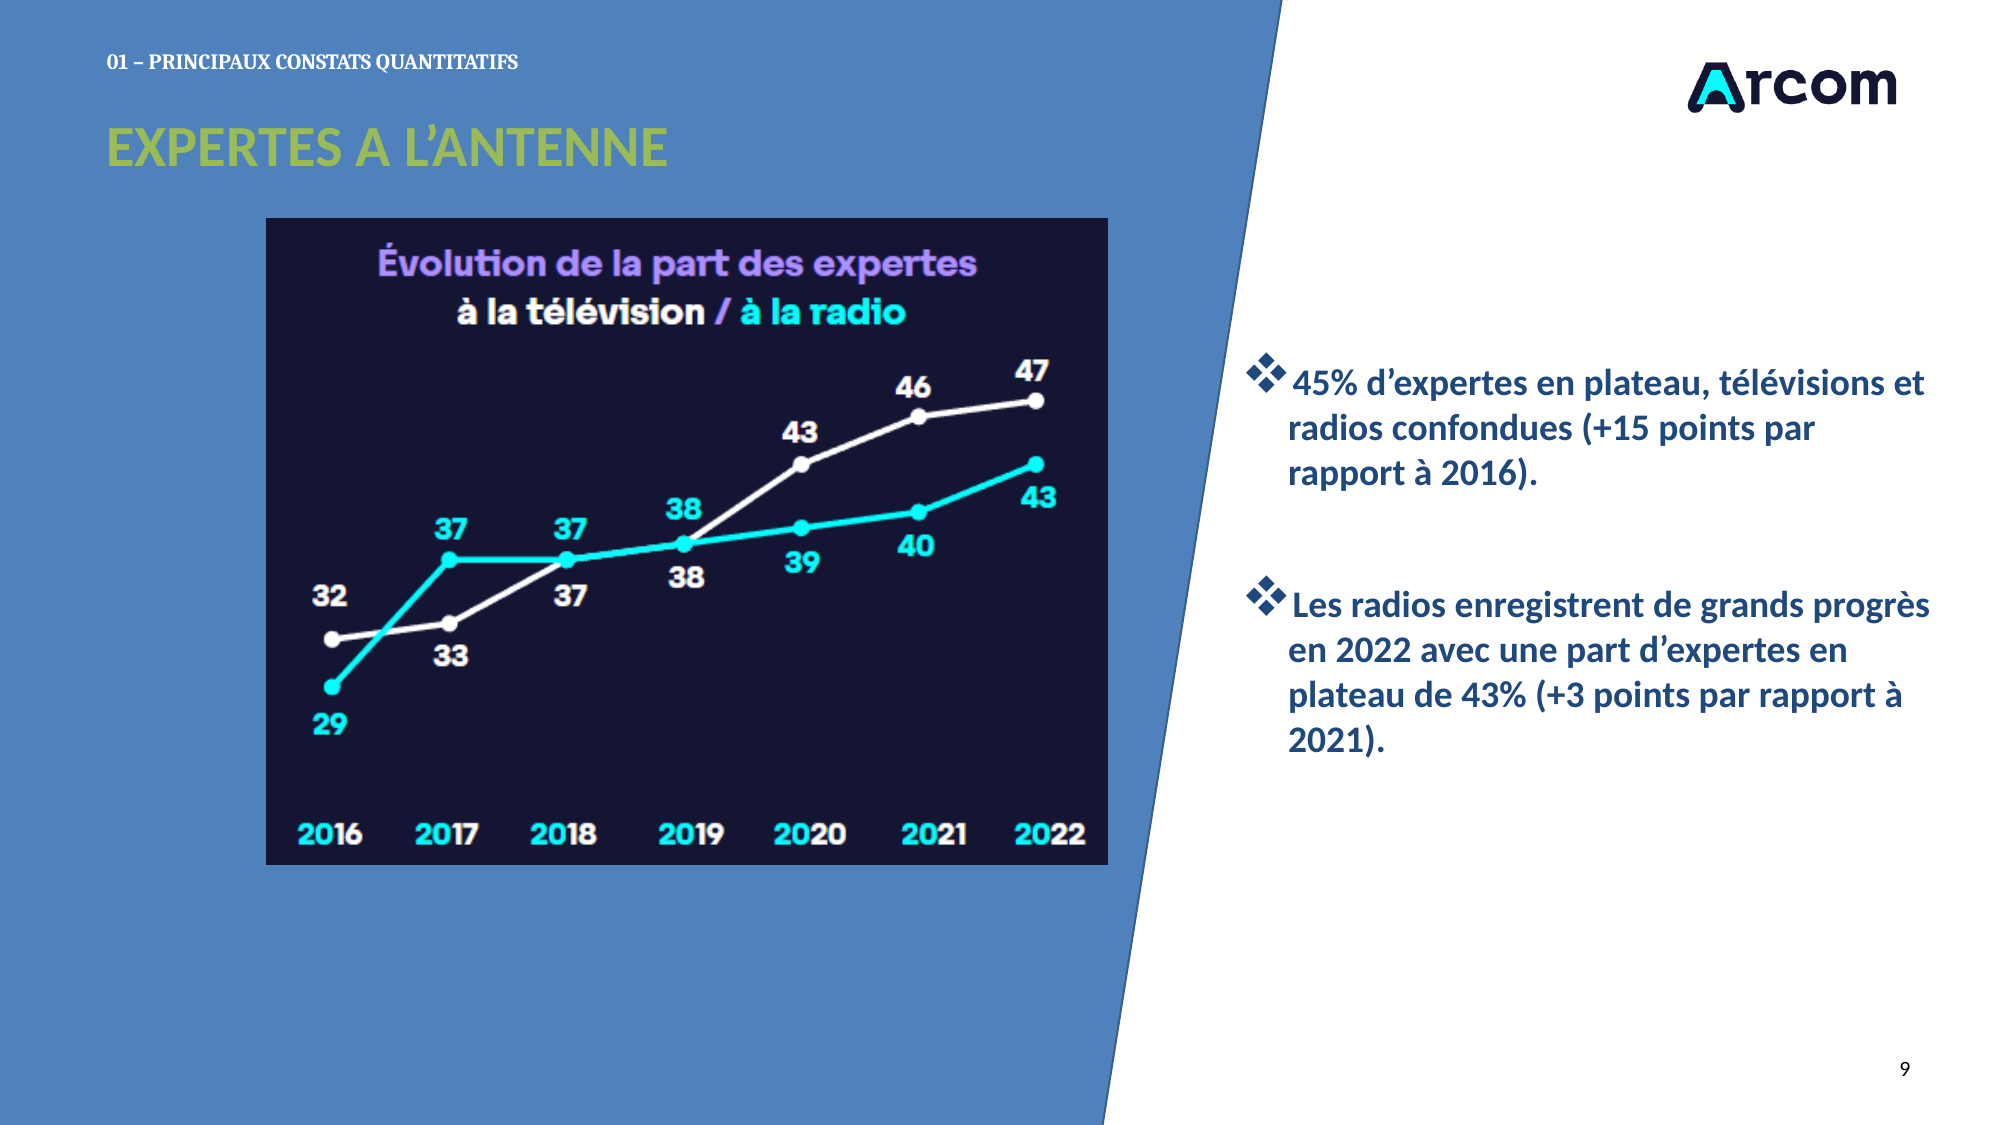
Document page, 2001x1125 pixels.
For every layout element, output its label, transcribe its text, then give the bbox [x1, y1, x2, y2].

picture [1686, 62, 1897, 113]
title 01 – Principaux constats quantitatifs [91, 50, 1234, 75]
text_box EXPERTES A L’ANTENNE [106, 100, 1775, 186]
list 45% d’expertes en plateau, télévisions et radios confondues (+15 points par rapport à 2016). Les radios enregistrent de grands progrès en 2022 avec une part d’expertes en plateau de 43% (+3 points par rapport à 2021). [1241, 350, 1935, 1125]
text_box [0, 0, 1282, 1125]
picture [266, 218, 1108, 865]
